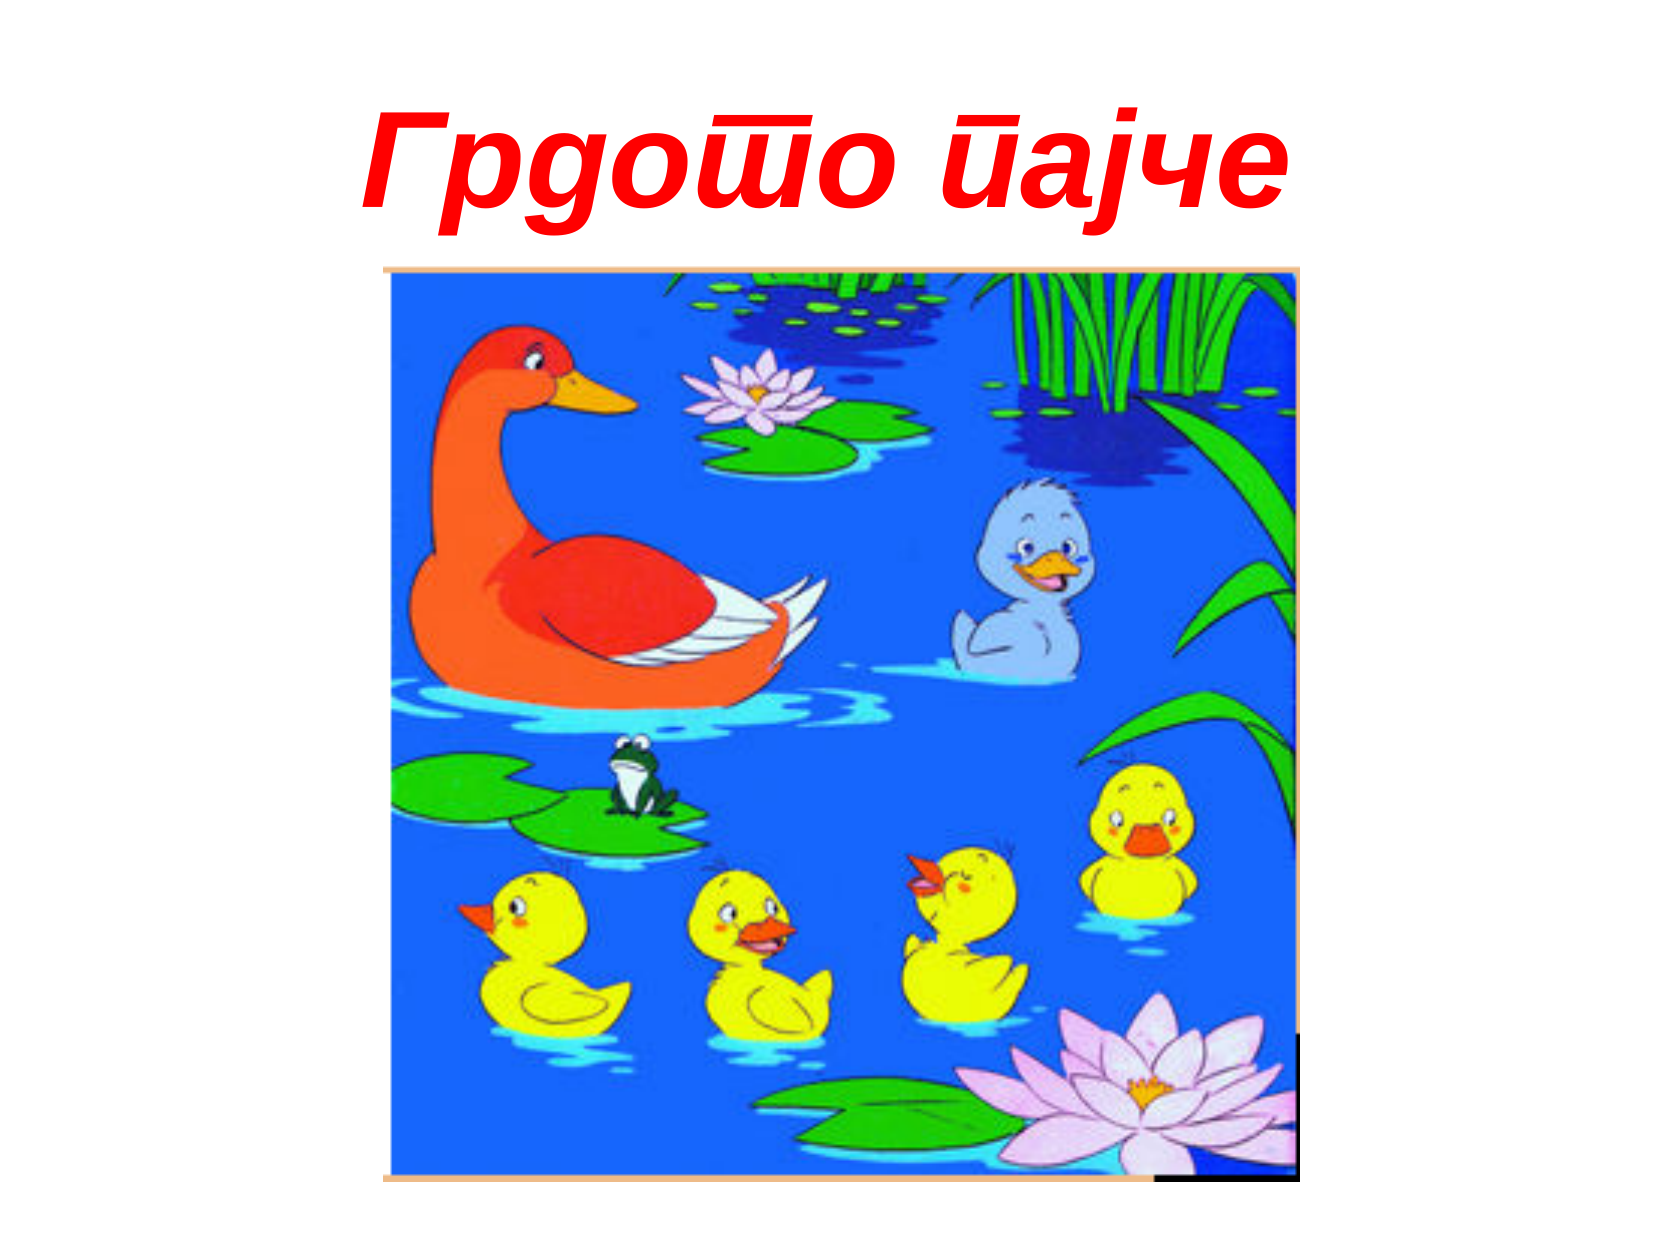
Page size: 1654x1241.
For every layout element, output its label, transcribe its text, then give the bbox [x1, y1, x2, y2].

picture [383, 265, 1300, 1182]
title Грдото пајче [82, 56, 1571, 250]
